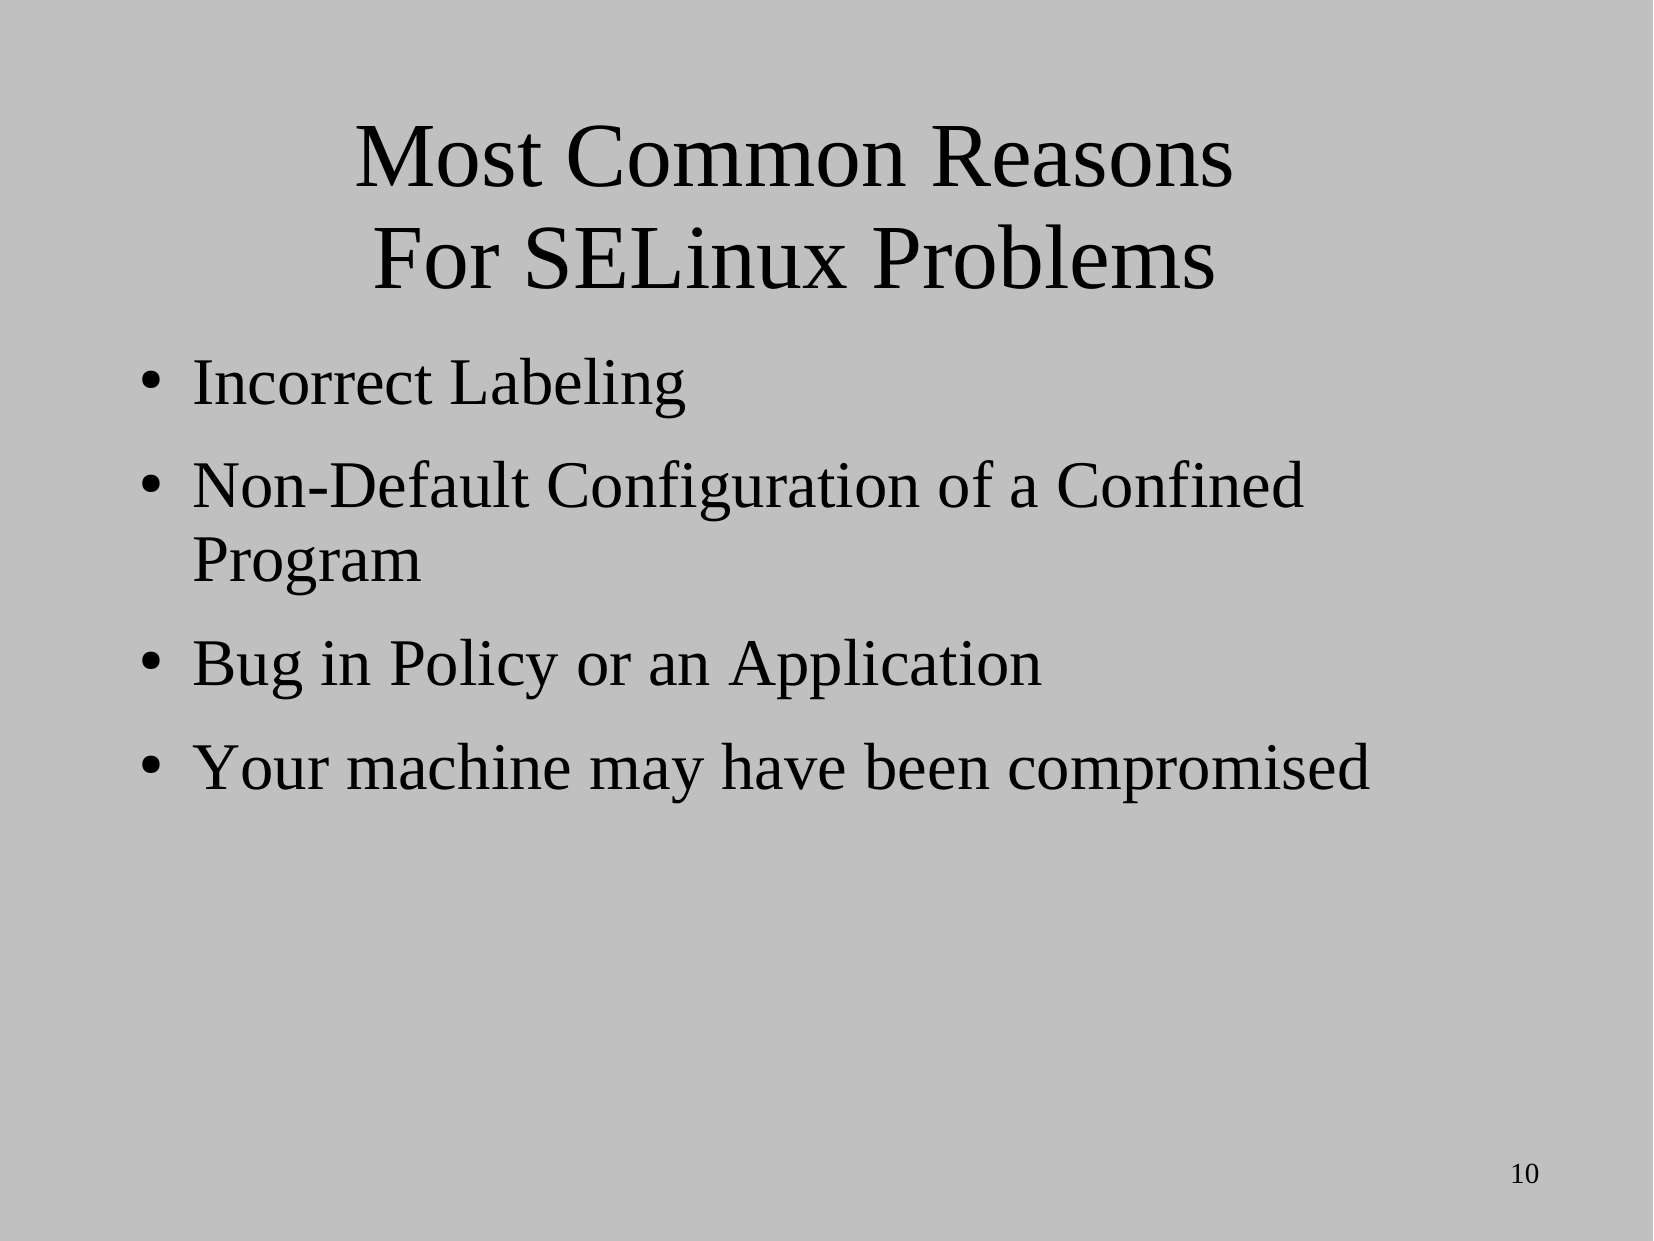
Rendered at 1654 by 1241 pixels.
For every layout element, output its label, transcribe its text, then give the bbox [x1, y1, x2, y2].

title Most Common Reasons For SELinux Problems [312, 102, 1279, 310]
list Incorrect Labeling Non-Default Configuration of a Confined Program Bug in Policy or an Application Your machine may have been compromised [121, 344, 1534, 1164]
